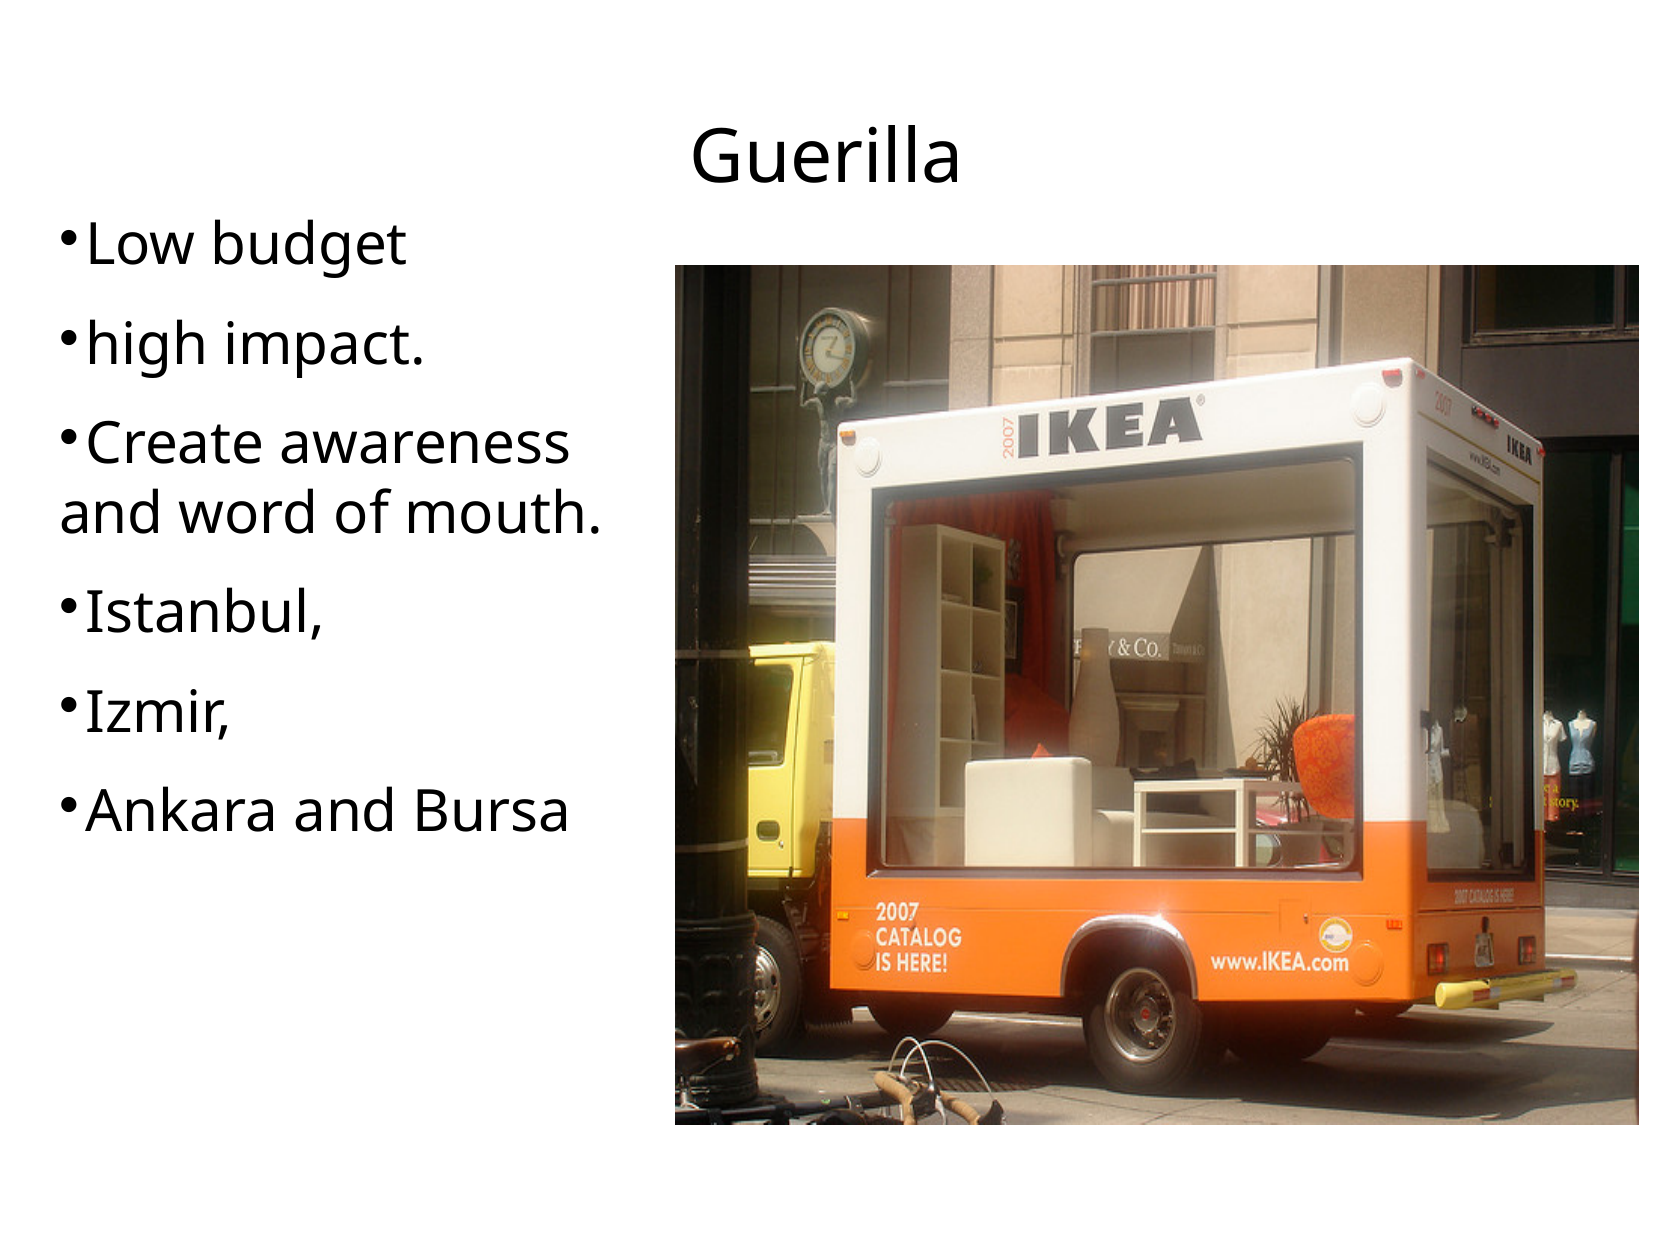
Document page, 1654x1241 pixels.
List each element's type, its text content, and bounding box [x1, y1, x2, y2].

picture [675, 265, 1639, 1126]
text_box Guerilla [82, 56, 1571, 250]
text_box Low budget high impact. Create awareness and word of mouth. Istanbul, Izmir, Ankara and Bursa [59, 206, 652, 1211]
